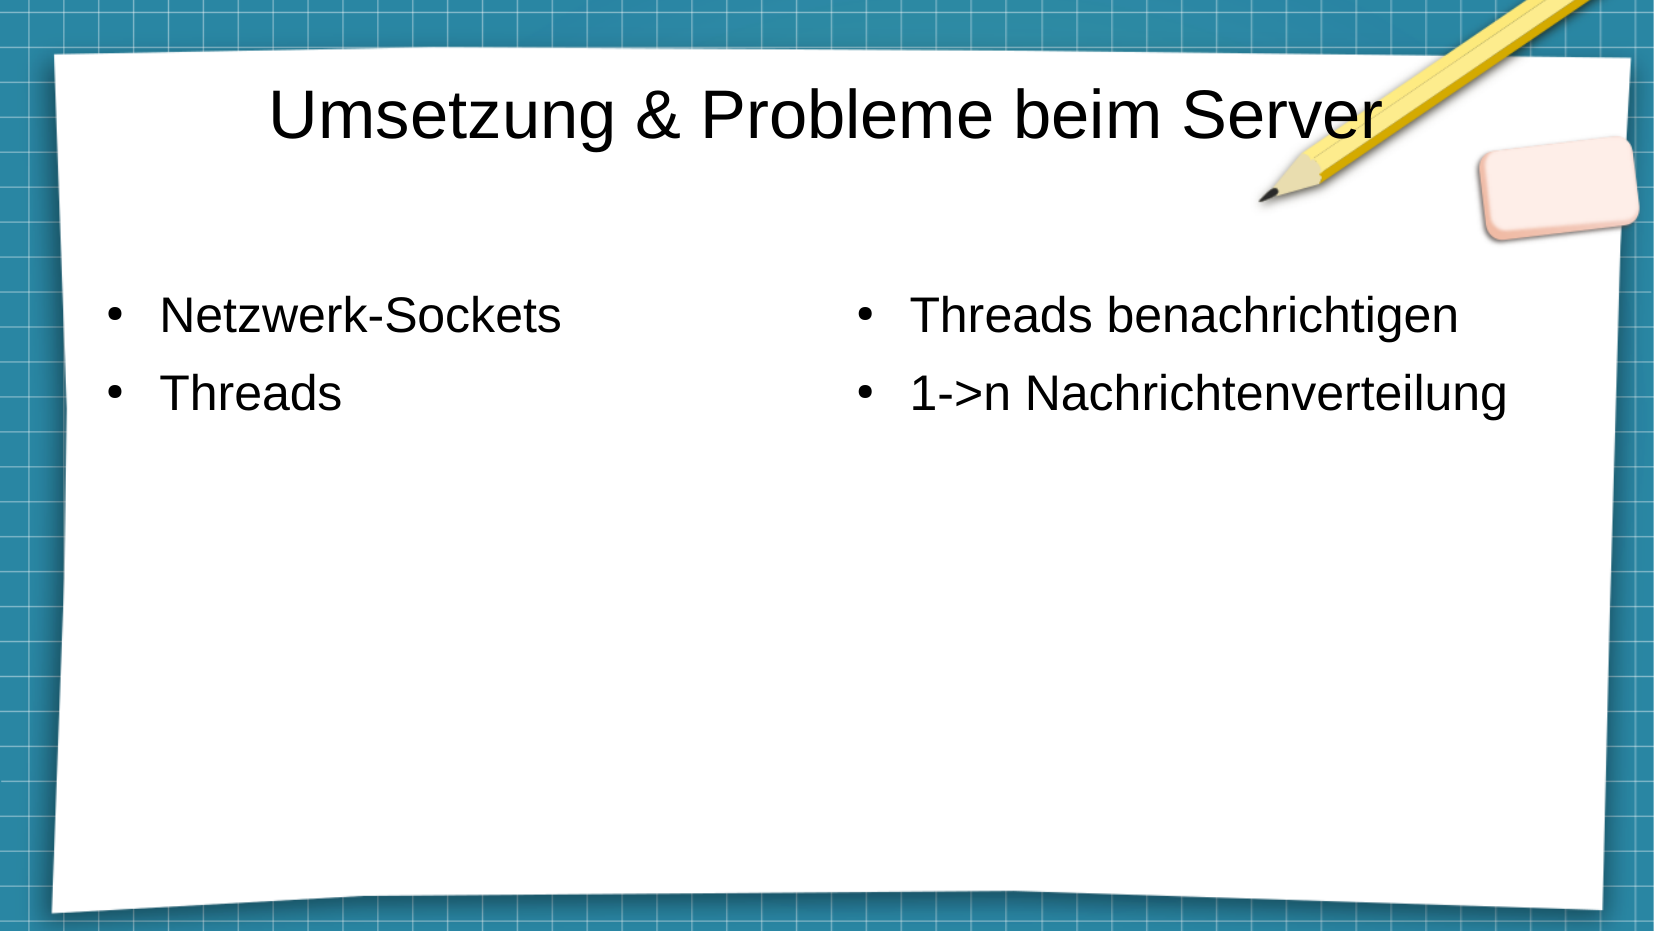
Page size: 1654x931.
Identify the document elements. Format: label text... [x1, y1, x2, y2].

title Umsetzung & Probleme beim Server [82, 37, 1571, 193]
picture [0, 0, 1654, 931]
list Threads benachrichtigen 1->n Nachrichtenverteilung [838, 287, 1565, 827]
list Netzwerk-Sockets Threads [88, 287, 815, 827]
